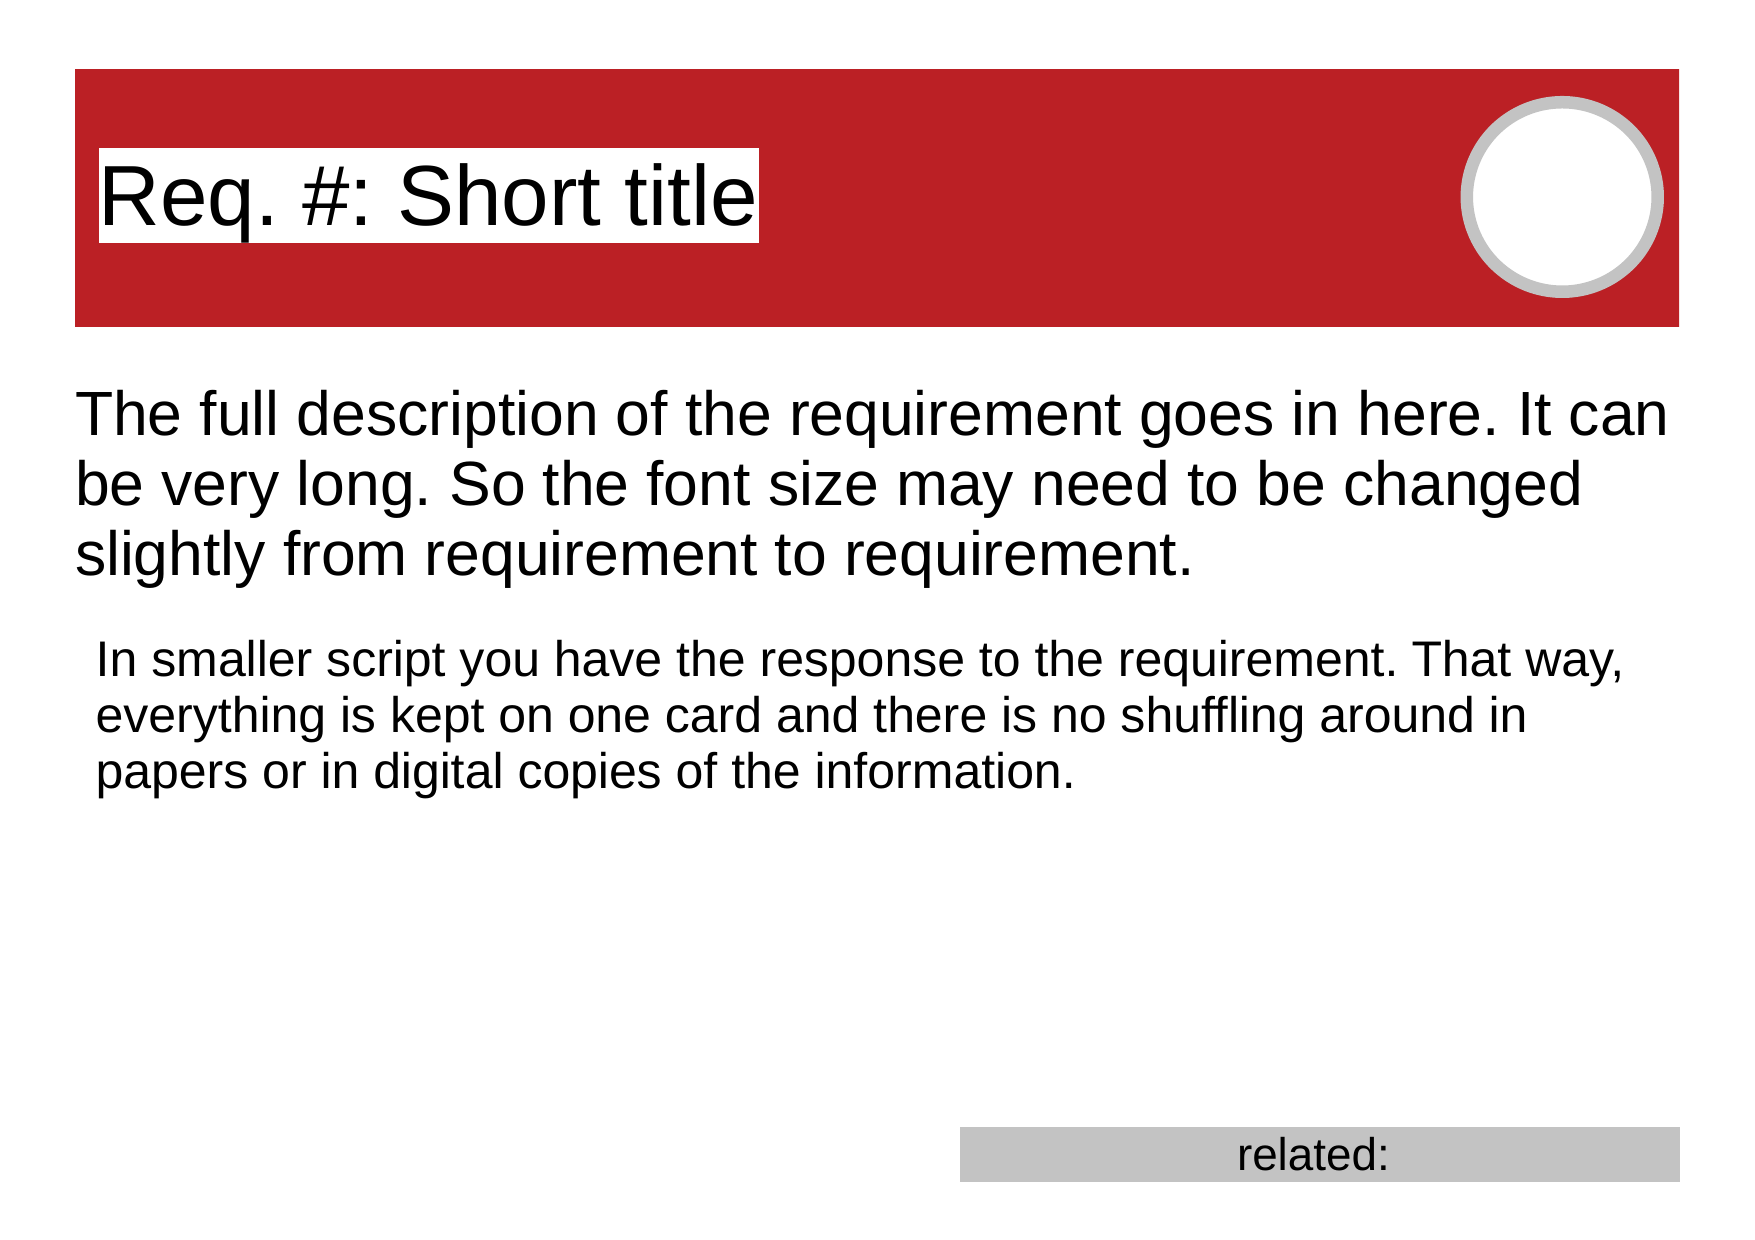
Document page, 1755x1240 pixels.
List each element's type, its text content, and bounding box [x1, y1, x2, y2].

text_box In smaller script you have the response to the requirement. That way, everything is kept on one card and there is no shuffling around in papers or in digital copies of the information. [80, 623, 1686, 818]
text_box [75, 69, 1680, 327]
text_box related: [960, 1127, 1680, 1182]
subtitle The full description of the requirement goes in here. It can be very long. So the font size may need to be changed slightly from requirement to requirement. [75, 343, 1680, 624]
title Req. #: Short title [98, 99, 1434, 292]
